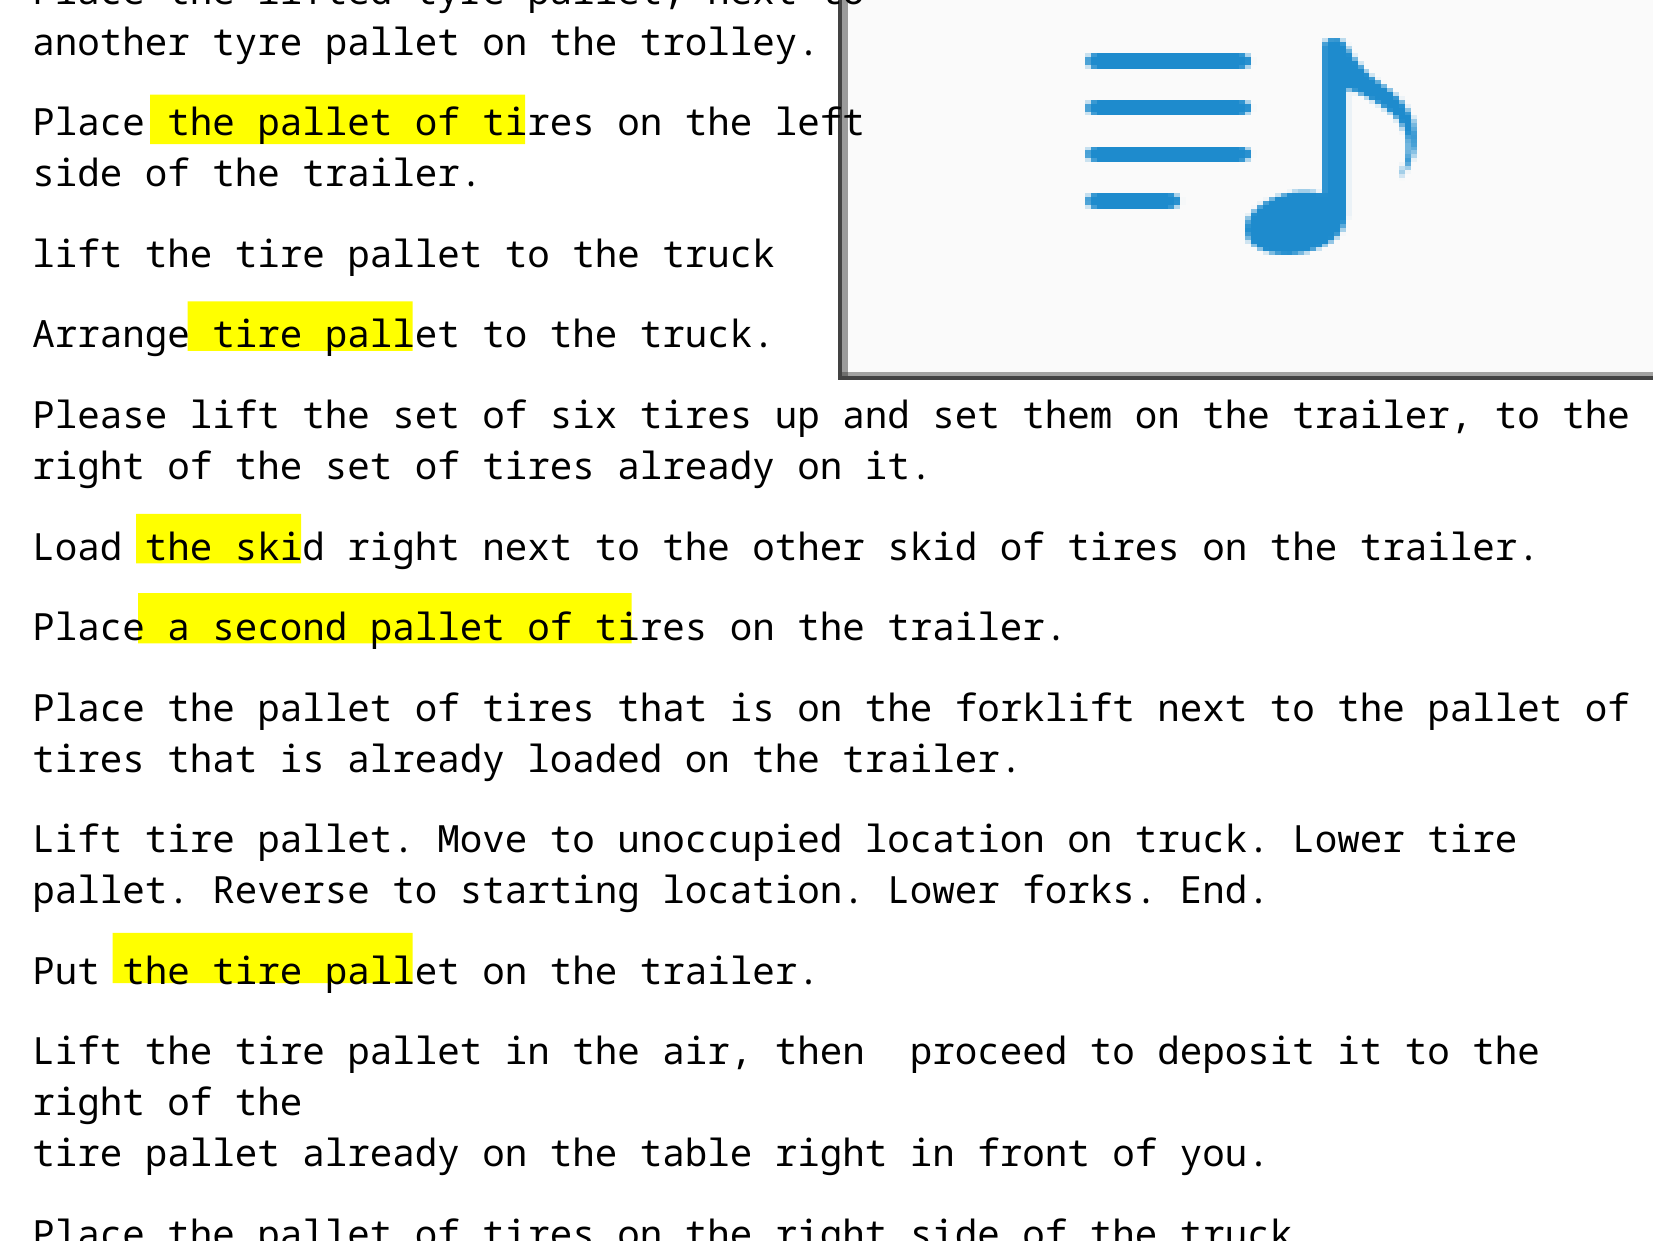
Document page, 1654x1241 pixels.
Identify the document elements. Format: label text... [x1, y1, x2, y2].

text_box [1644, 0, 1653, 381]
list Place the lifted tyre pallet, next to another tyre pallet on the trolley. Place the pallet of tires on the left side of the trailer. lift the tire pallet to the truck Arrange tire pallet to the truck. Please lift the set of six tires up and set them on the trailer, to the right of the set of tires already on it. Load the skid right next to the other skid of tires on the trailer. Place a second pallet of tires on the trailer. Place the pallet of tires that is on the forklift next to the pallet of tires that is already loaded on the trailer. Lift tire pallet. Move to unoccupied location on truck. Lower tire pallet. Reverse to starting location. Lower forks. End. Put the tire pallet on the trailer. Lift the tire pallet in the air, then proceed to deposit it to the right of the tire pallet already on the table right in front of you. Place the pallet of tires on the right side of the truck. Lift the tire pallet and proceed forward to set it on the platform directly ahead, to the right of the tire pallet already there. lift the tire pallet you are carrying and set on the truck in front of you Put the tire pallet on the trailer to the right of the other tire pallet. Lift pallet up and place the pallet beside the other pallet on the truck bed. Reverse the forklift slowly from the truck bed. Raise tire pallet. Move forward to unoccupied location on truck. Lower tire pallet. Reverse to starting position. Lower forks. Move the pallet on the ground to the platform; place it to the right of the pallet that is already on the platform. [32, 0, 1644, 1241]
